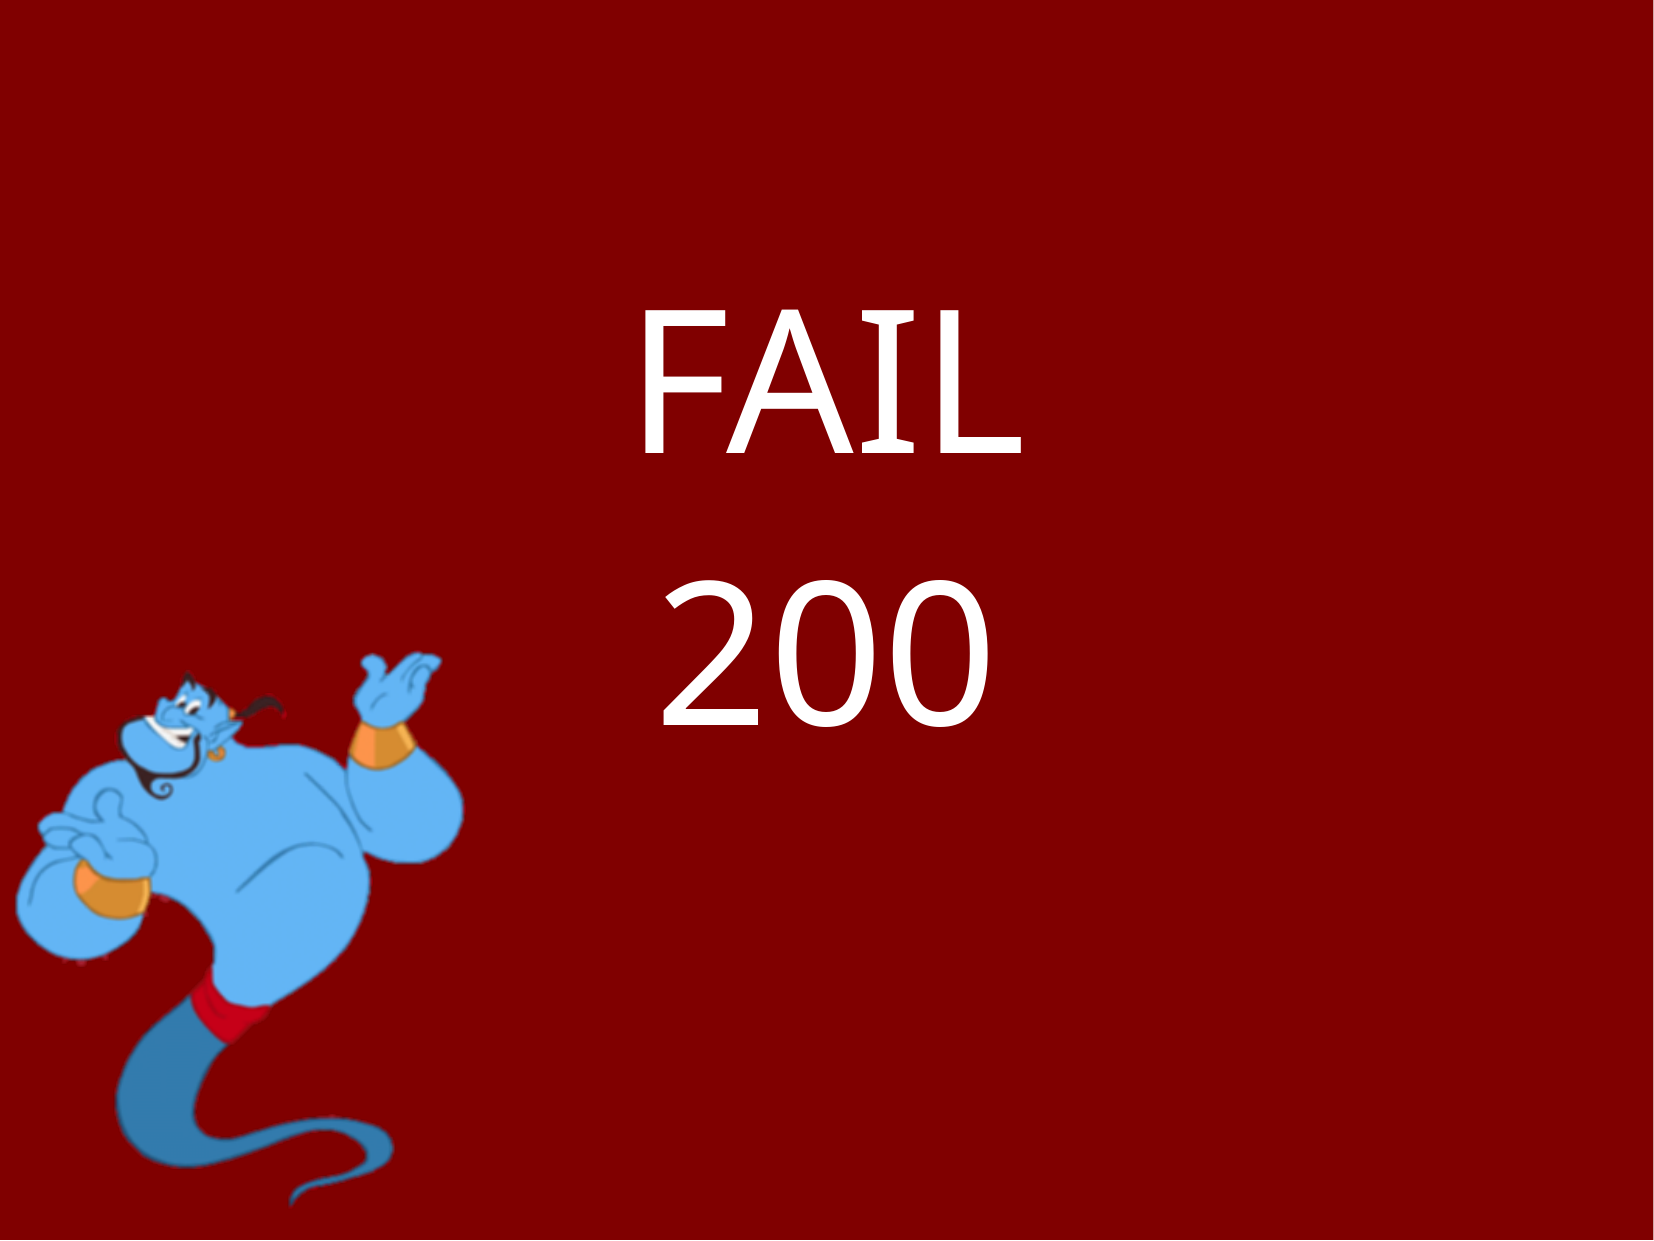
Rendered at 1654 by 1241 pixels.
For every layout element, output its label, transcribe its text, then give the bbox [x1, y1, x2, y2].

subtitle FAIL 200 [82, 49, 1571, 975]
picture [7, 620, 473, 1241]
